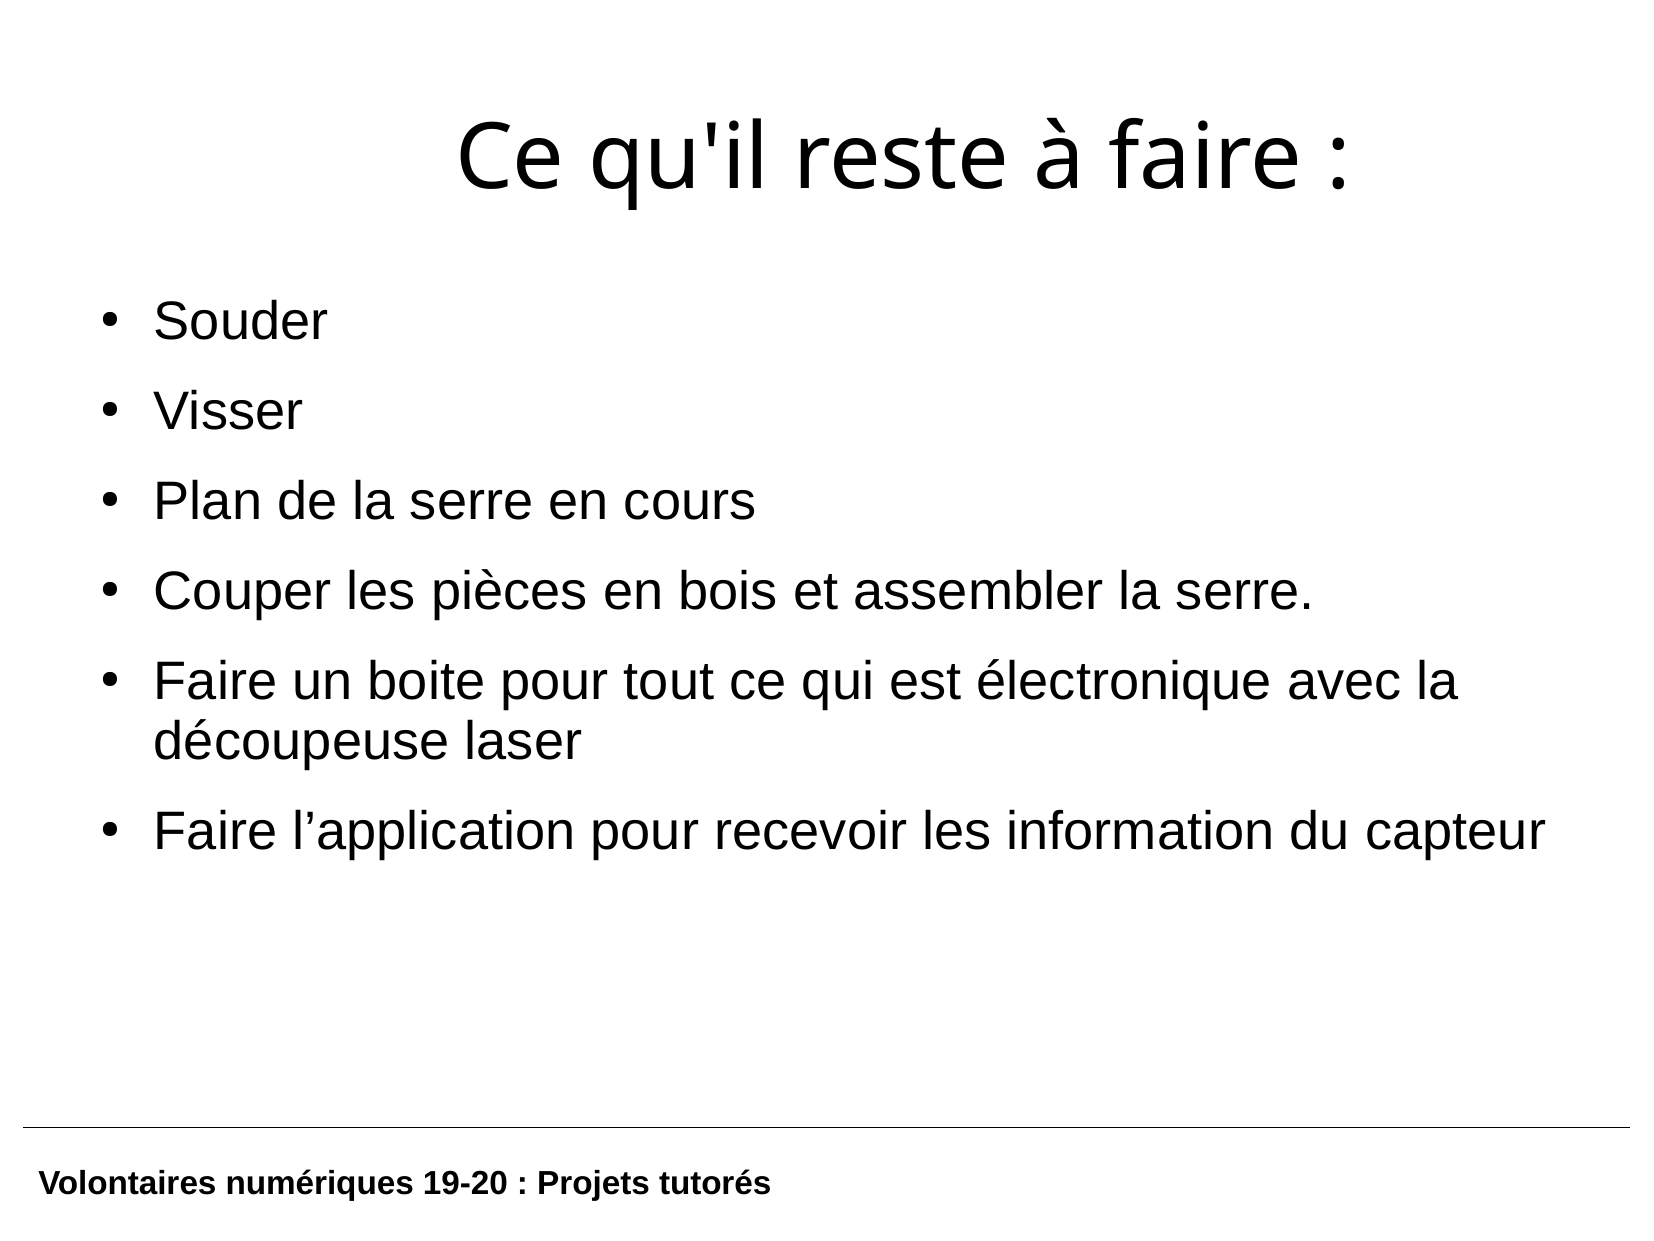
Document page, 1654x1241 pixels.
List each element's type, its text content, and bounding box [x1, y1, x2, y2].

list Souder Visser Plan de la serre en cours Couper les pièces en bois et assembler la serre. Faire un boite pour tout ce qui est électronique avec la découpeuse laser Faire l’application pour recevoir les information du capteur [82, 290, 1571, 1109]
title Ce qu'il reste à faire : [236, 49, 1571, 257]
text_box Volontaires numériques 19-20 : Projets tutorés [23, 1157, 945, 1210]
